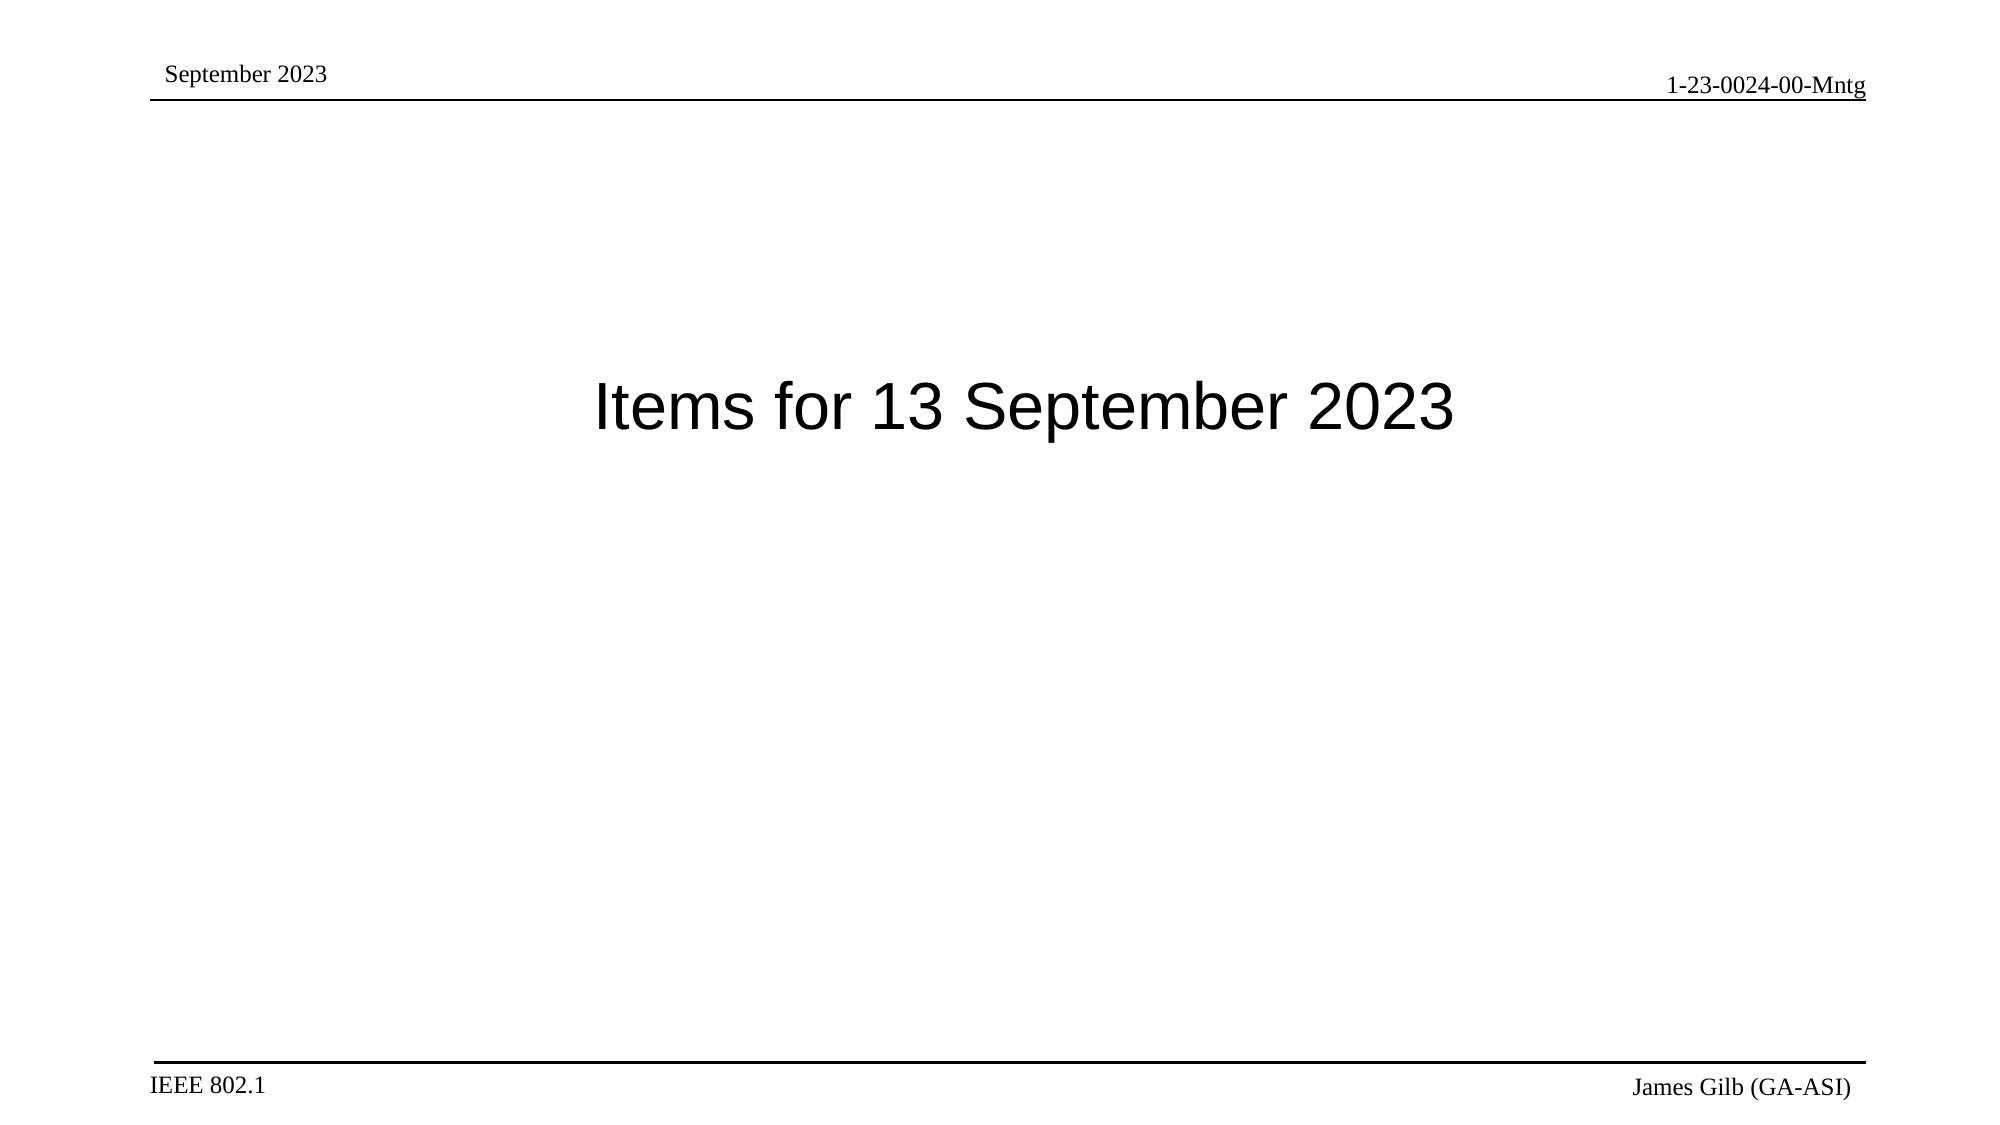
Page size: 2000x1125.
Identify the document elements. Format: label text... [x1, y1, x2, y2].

subtitle Items for 13 September 2023 [149, 112, 1900, 693]
